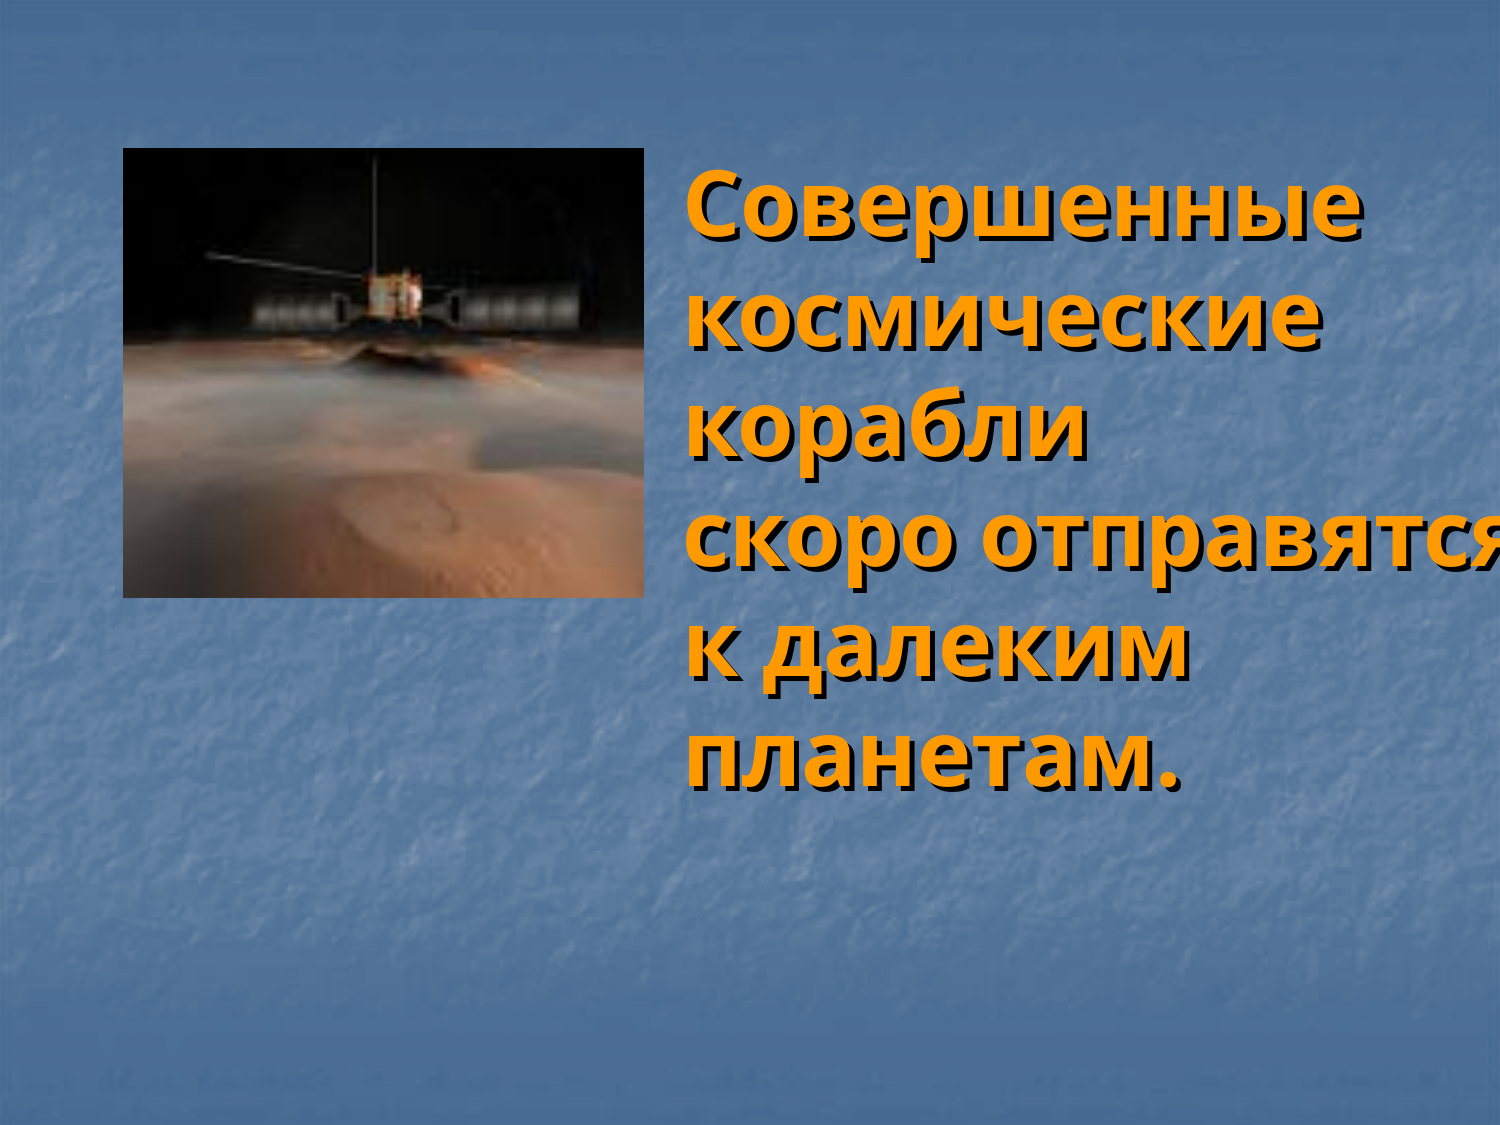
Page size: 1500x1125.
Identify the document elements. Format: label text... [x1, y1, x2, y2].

text_box Совершенные космические корабли скоро отправятся к далеким планетам. [667, 137, 1455, 812]
picture [123, 148, 644, 598]
